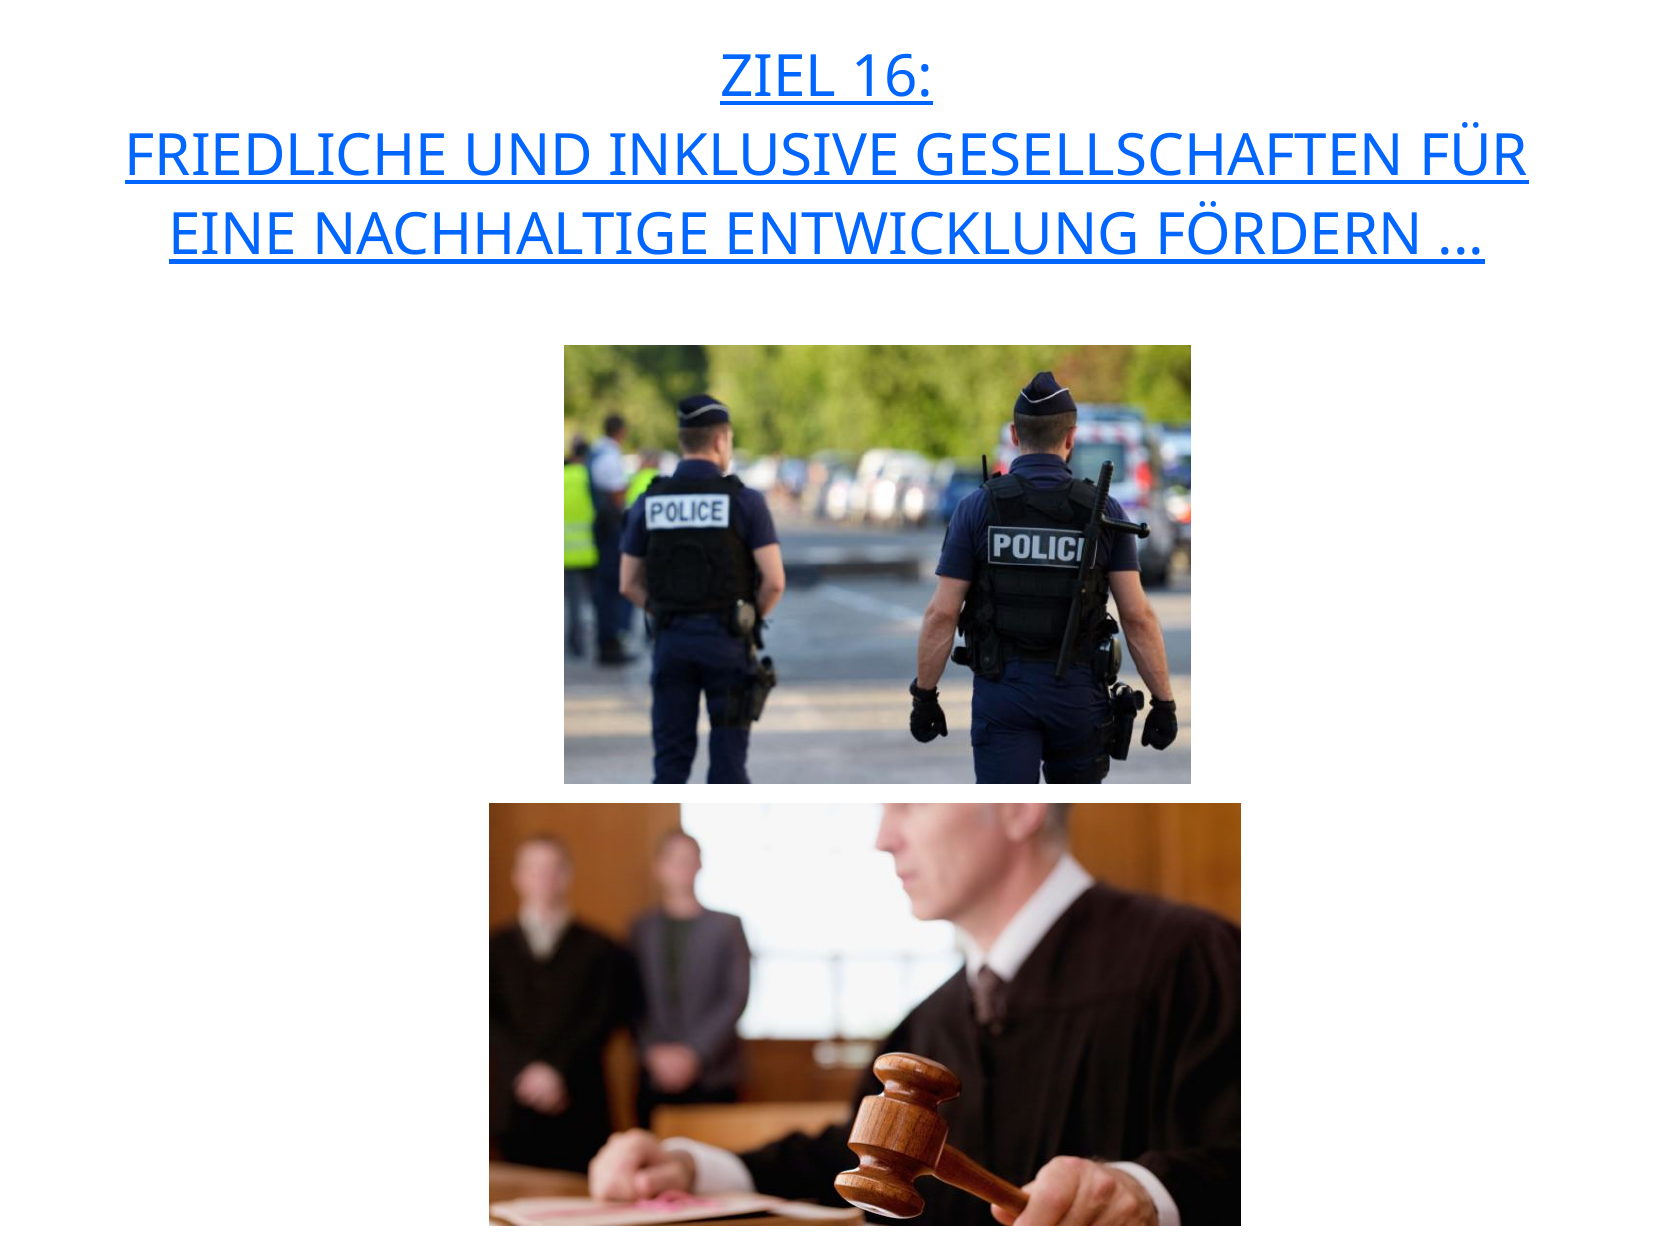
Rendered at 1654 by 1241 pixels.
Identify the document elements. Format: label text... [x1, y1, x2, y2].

title ZIEL 16: FRIEDLICHE UND INKLUSIVE GESELLSCHAFTEN FÜR EINE NACHHALTIGE ENTWICKLUNG FÖRDERN ... [82, 37, 1571, 269]
picture [564, 345, 1191, 785]
picture [489, 803, 1241, 1226]
